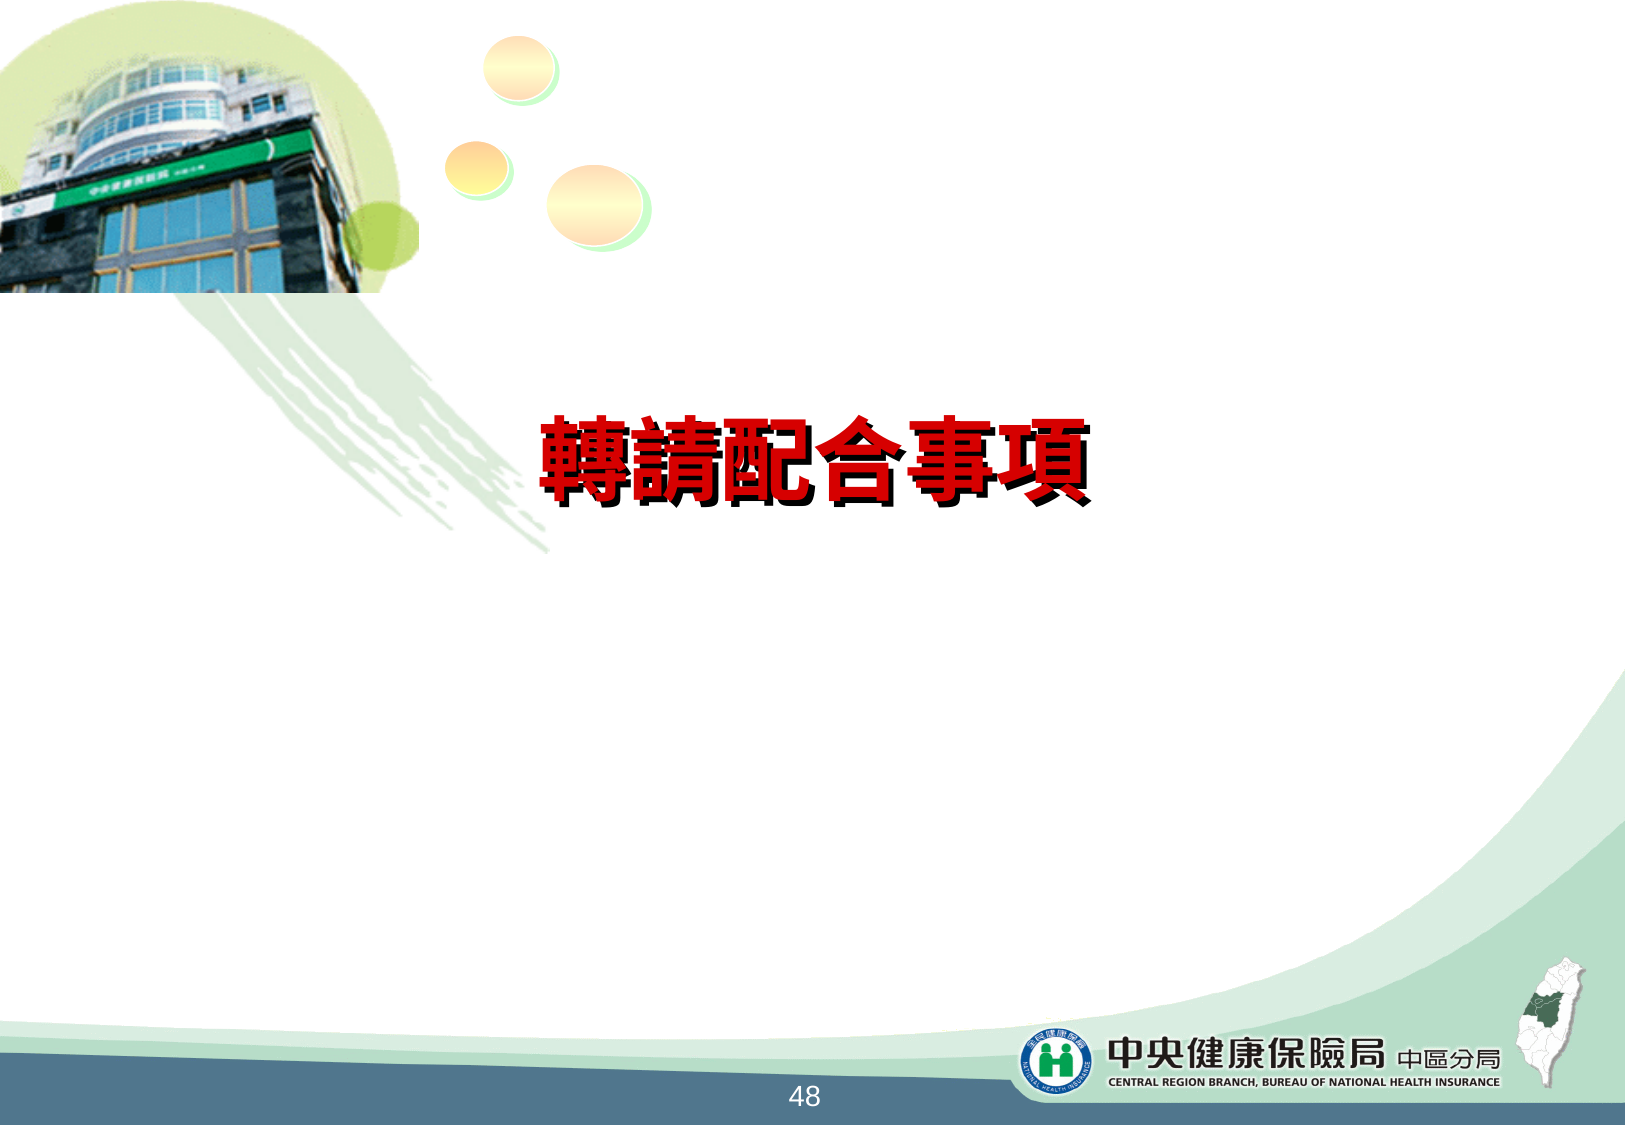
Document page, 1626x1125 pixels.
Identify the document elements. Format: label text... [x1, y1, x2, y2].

text_box [615, 1065, 995, 1125]
title 轉請配合事項 [50, 363, 1575, 551]
